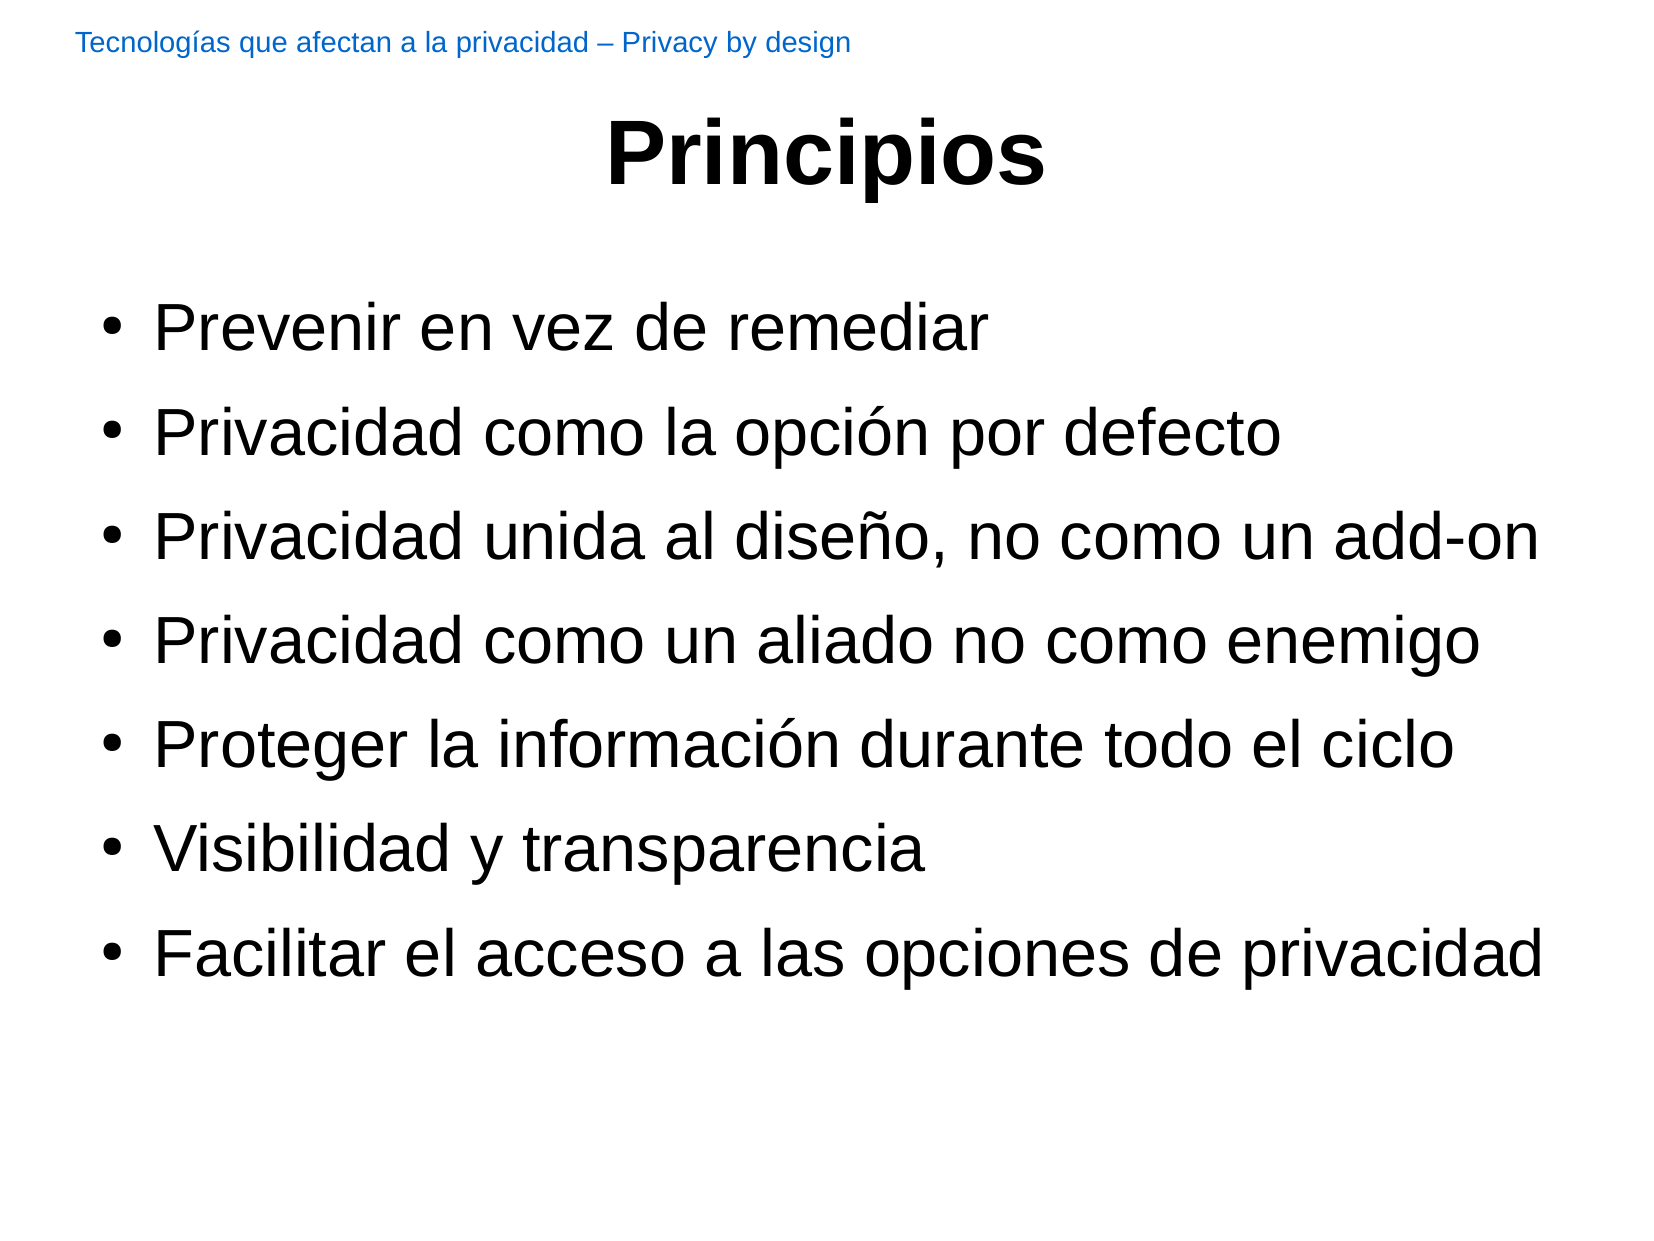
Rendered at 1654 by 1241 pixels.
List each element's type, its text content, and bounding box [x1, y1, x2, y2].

text_box Tecnologías que afectan a la privacidad – Privacy by design [60, 18, 916, 99]
list Prevenir en vez de remediar Privacidad como la opción por defecto Privacidad unida al diseño, no como un add-on Privacidad como un aliado no como enemigo Proteger la información durante todo el ciclo Visibilidad y transparencia Facilitar el acceso a las opciones de privacidad [82, 290, 1571, 1010]
title Principios [82, 49, 1571, 257]
